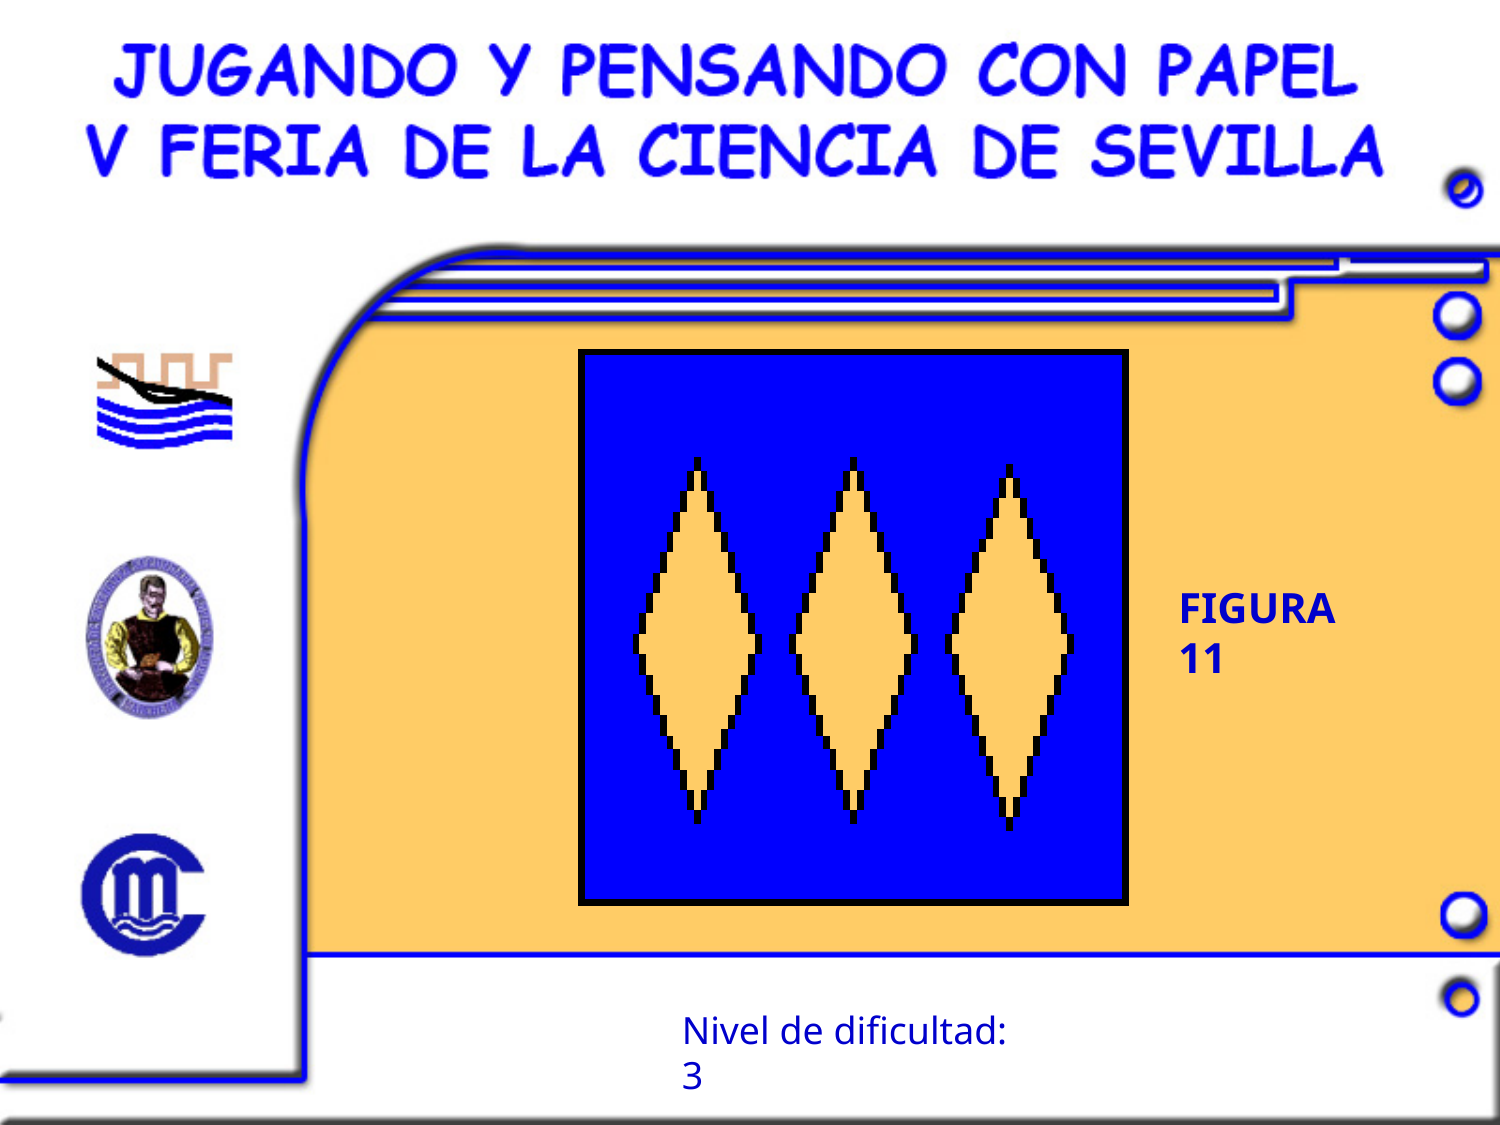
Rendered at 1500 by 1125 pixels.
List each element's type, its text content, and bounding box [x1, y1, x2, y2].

text_box Nivel de dificultad: 3 [667, 999, 1034, 1105]
picture [0, 0, 1500, 1125]
text_box FIGURA 11 [1163, 574, 1400, 690]
